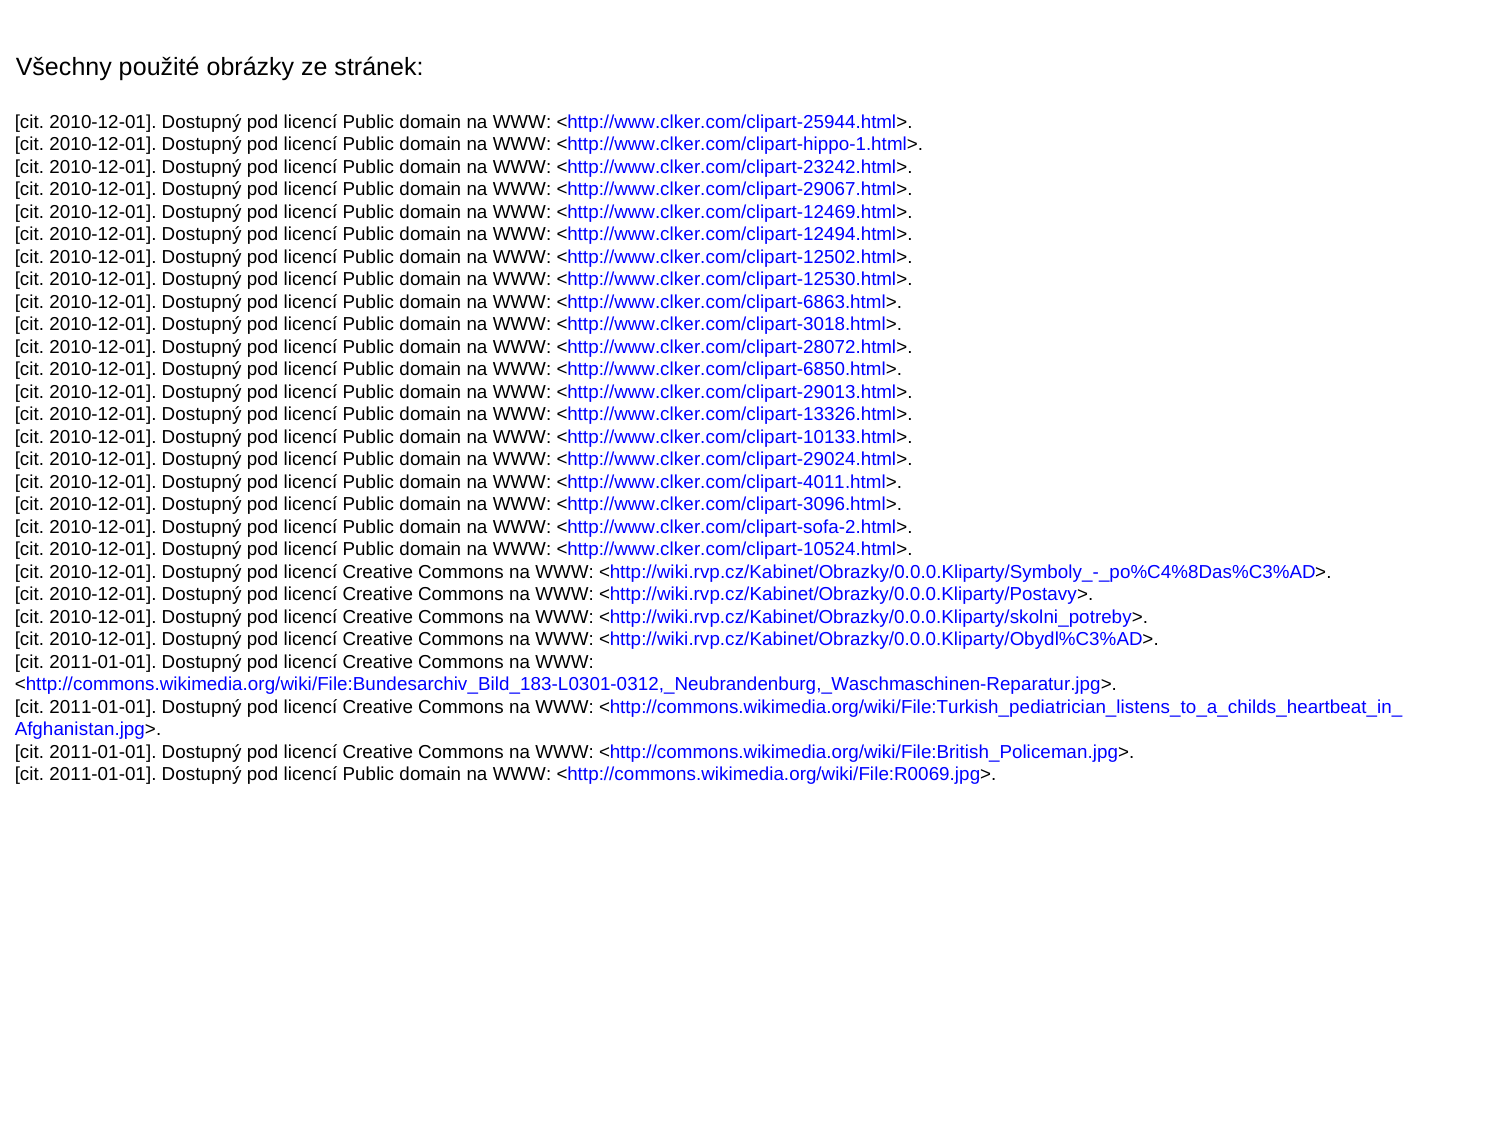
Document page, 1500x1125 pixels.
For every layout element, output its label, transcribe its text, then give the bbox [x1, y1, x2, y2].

text_box [cit. 2010-12-01]. Dostupný pod licencí Public domain na WWW: <http://www.clker.com/clipart-25944.html>. [cit. 2010-12-01]. Dostupný pod licencí Public domain na WWW: <http://www.clker.com/clipart-hippo-1.html>. [cit. 2010-12-01]. Dostupný pod licencí Public domain na WWW: <http://www.clker.com/clipart-23242.html>. [cit. 2010-12-01]. Dostupný pod licencí Public domain na WWW: <http://www.clker.com/clipart-29067.html>. [cit. 2010-12-01]. Dostupný pod licencí Public domain na WWW: <http://www.clker.com/clipart-12469.html>. [cit. 2010-12-01]. Dostupný pod licencí Public domain na WWW: <http://www.clker.com/clipart-12494.html>. [cit. 2010-12-01]. Dostupný pod licencí Public domain na WWW: <http://www.clker.com/clipart-12502.html>. [cit. 2010-12-01]. Dostupný pod licencí Public domain na WWW: <http://www.clker.com/clipart-12530.html>. [cit. 2010-12-01]. Dostupný pod licencí Public domain na WWW: <http://www.clker.com/clipart-6863.html>. [cit. 2010-12-01]. Dostupný pod licencí Public domain na WWW: <http://www.clker.com/clipart-3018.html>. [cit. 2010-12-01]. Dostupný pod licencí Public domain na WWW: <http://www.clker.com/clipart-28072.html>. [cit. 2010-12-01]. Dostupný pod licencí Public domain na WWW: <http://www.clker.com/clipart-6850.html>. [cit. 2010-12-01]. Dostupný pod licencí Public domain na WWW: <http://www.clker.com/clipart-29013.html>. [cit. 2010-12-01]. Dostupný pod licencí Public domain na WWW: <http://www.clker.com/clipart-13326.html>. [cit. 2010-12-01]. Dostupný pod licencí Public domain na WWW: <http://www.clker.com/clipart-10133.html>. [cit. 2010-12-01]. Dostupný pod licencí Public domain na WWW: <http://www.clker.com/clipart-29024.html>. [cit. 2010-12-01]. Dostupný pod licencí Public domain na WWW: <http://www.clker.com/clipart-4011.html>. [cit. 2010-12-01]. Dostupný pod licencí Public domain na WWW: <http://www.clker.com/clipart-3096.html>. [cit. 2010-12-01]. Dostupný pod licencí Public domain na WWW: <http://www.clker.com/clipart-sofa-2.html>. [cit. 2010-12-01]. Dostupný pod licencí Public domain na WWW: <http://www.clker.com/clipart-10524.html>. [cit. 2010-12-01]. Dostupný pod licencí Creative Commons na WWW: <http://wiki.rvp.cz/Kabinet/Obrazky/0.0.0.Kliparty/Symboly_-_po%C4%8Das%C3%AD>. [cit. 2010-12-01]. Dostupný pod licencí Creative Commons na WWW: <http://wiki.rvp.cz/Kabinet/Obrazky/0.0.0.Kliparty/Postavy>. [cit. 2010-12-01]. Dostupný pod licencí Creative Commons na WWW: <http://wiki.rvp.cz/Kabinet/Obrazky/0.0.0.Kliparty/skolni_potreby>. [cit. 2010-12-01]. Dostupný pod licencí Creative Commons na WWW: <http://wiki.rvp.cz/Kabinet/Obrazky/0.0.0.Kliparty/Obydl%C3%AD>. [cit. 2011-01-01]. Dostupný pod licencí Creative Commons na WWW: <http://commons.wikimedia.org/wiki/File:Bundesarchiv_Bild_183-L0301-0312,_Neubrandenburg,_Waschmaschinen-Reparatur.jpg>. [cit. 2011-01-01]. Dostupný pod licencí Creative Commons na WWW: <http://commons.wikimedia.org/wiki/File:Turkish_pediatrician_listens_to_a_childs_heartbeat_in_Afghanistan.jpg>. [cit. 2011-01-01]. Dostupný pod licencí Creative Commons na WWW: <http://commons.wikimedia.org/wiki/File:British_Policeman.jpg>. [cit. 2011-01-01]. Dostupný pod licencí Public domain na WWW: <http://commons.wikimedia.org/wiki/File:R0069.jpg>. [0, 101, 1500, 815]
text_box Všechny použité obrázky ze stránek: [1, 42, 440, 89]
